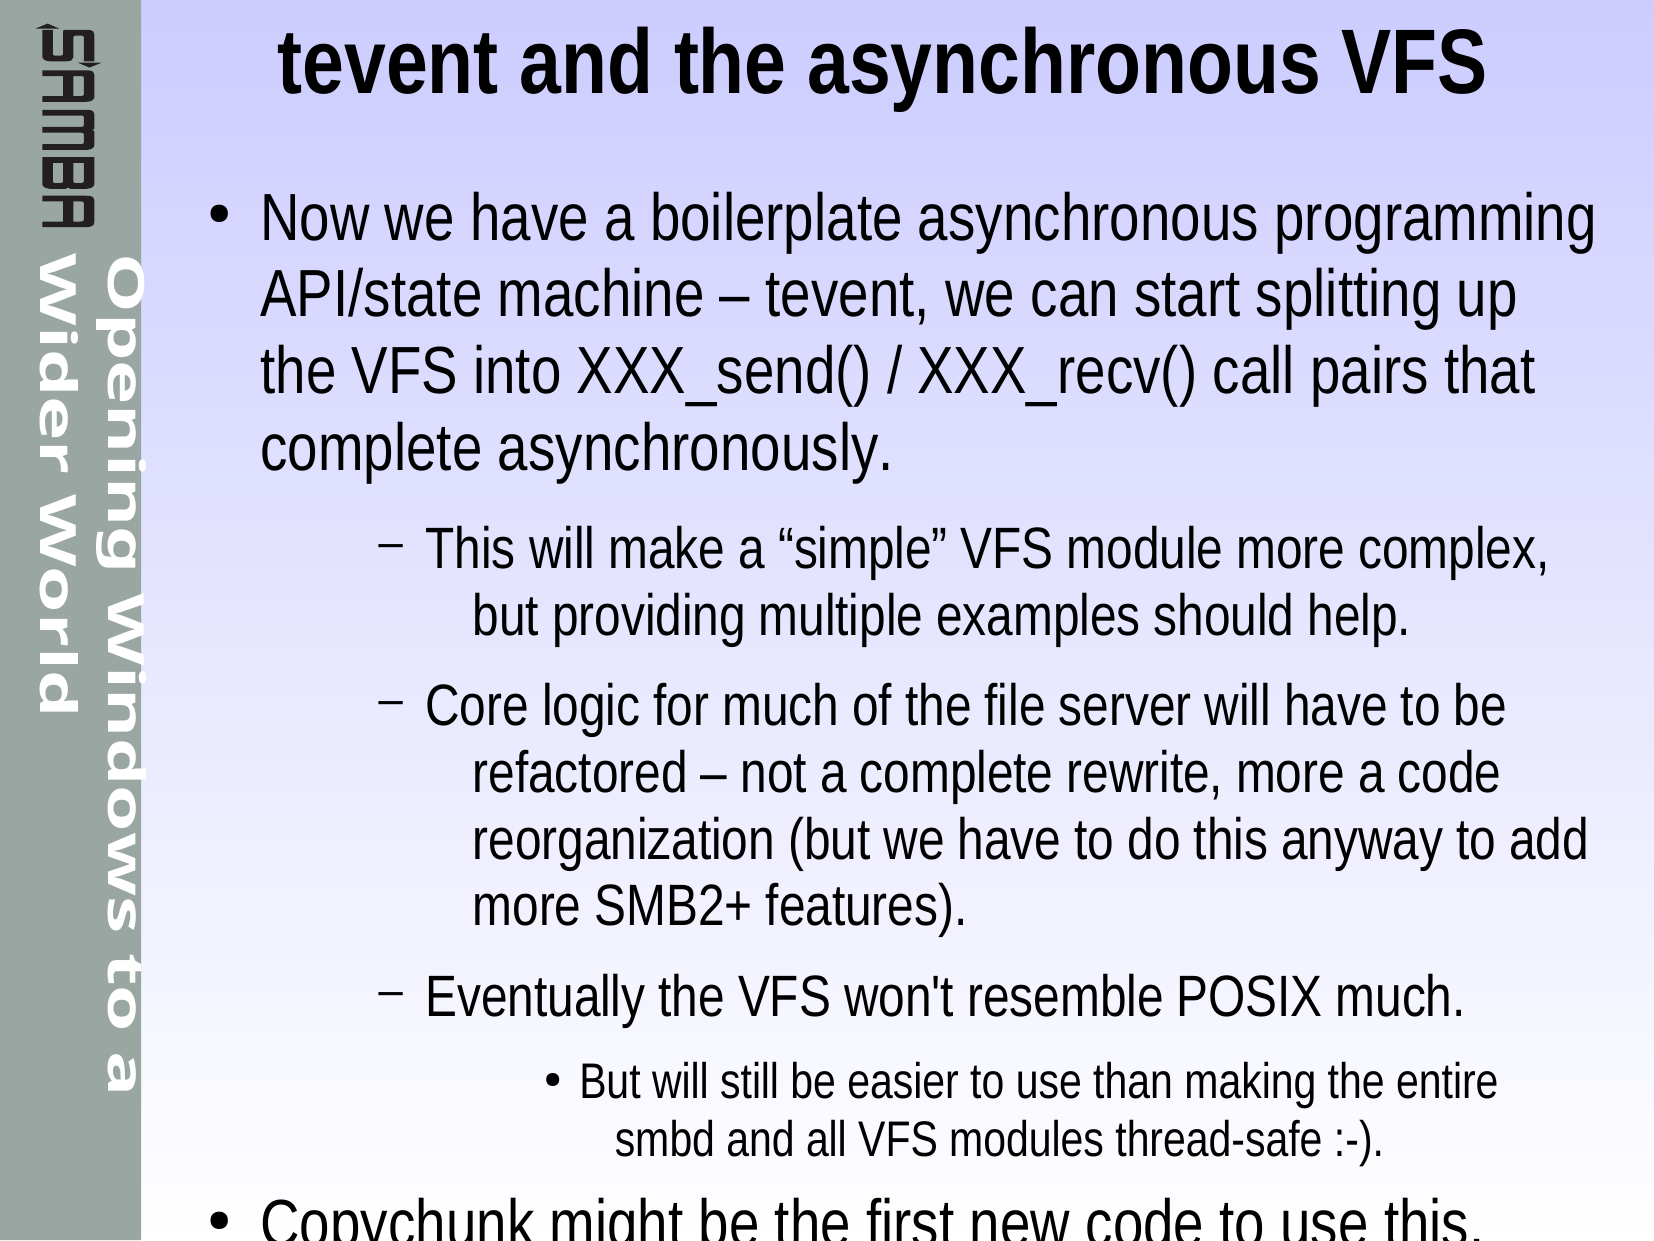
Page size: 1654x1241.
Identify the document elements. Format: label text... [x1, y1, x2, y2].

list Now we have a boilerplate asynchronous programming API/state machine – tevent, we can start splitting up the VFS into XXX_send() / XXX_recv() call pairs that complete asynchronously. This will make a “simple” VFS module more complex, but providing multiple examples should help. Core logic for much of the file server will have to be refactored – not a complete rewrite, more a code reorganization (but we have to do this anyway to add more SMB2+ features). Eventually the VFS won't resemble POSIX much. But will still be easier to use than making the entire smbd and all VFS modules thread-safe :-). Copychunk might be the first new code to use this. [189, 177, 1602, 1241]
title tevent and the asynchronous VFS [177, 1, 1590, 121]
